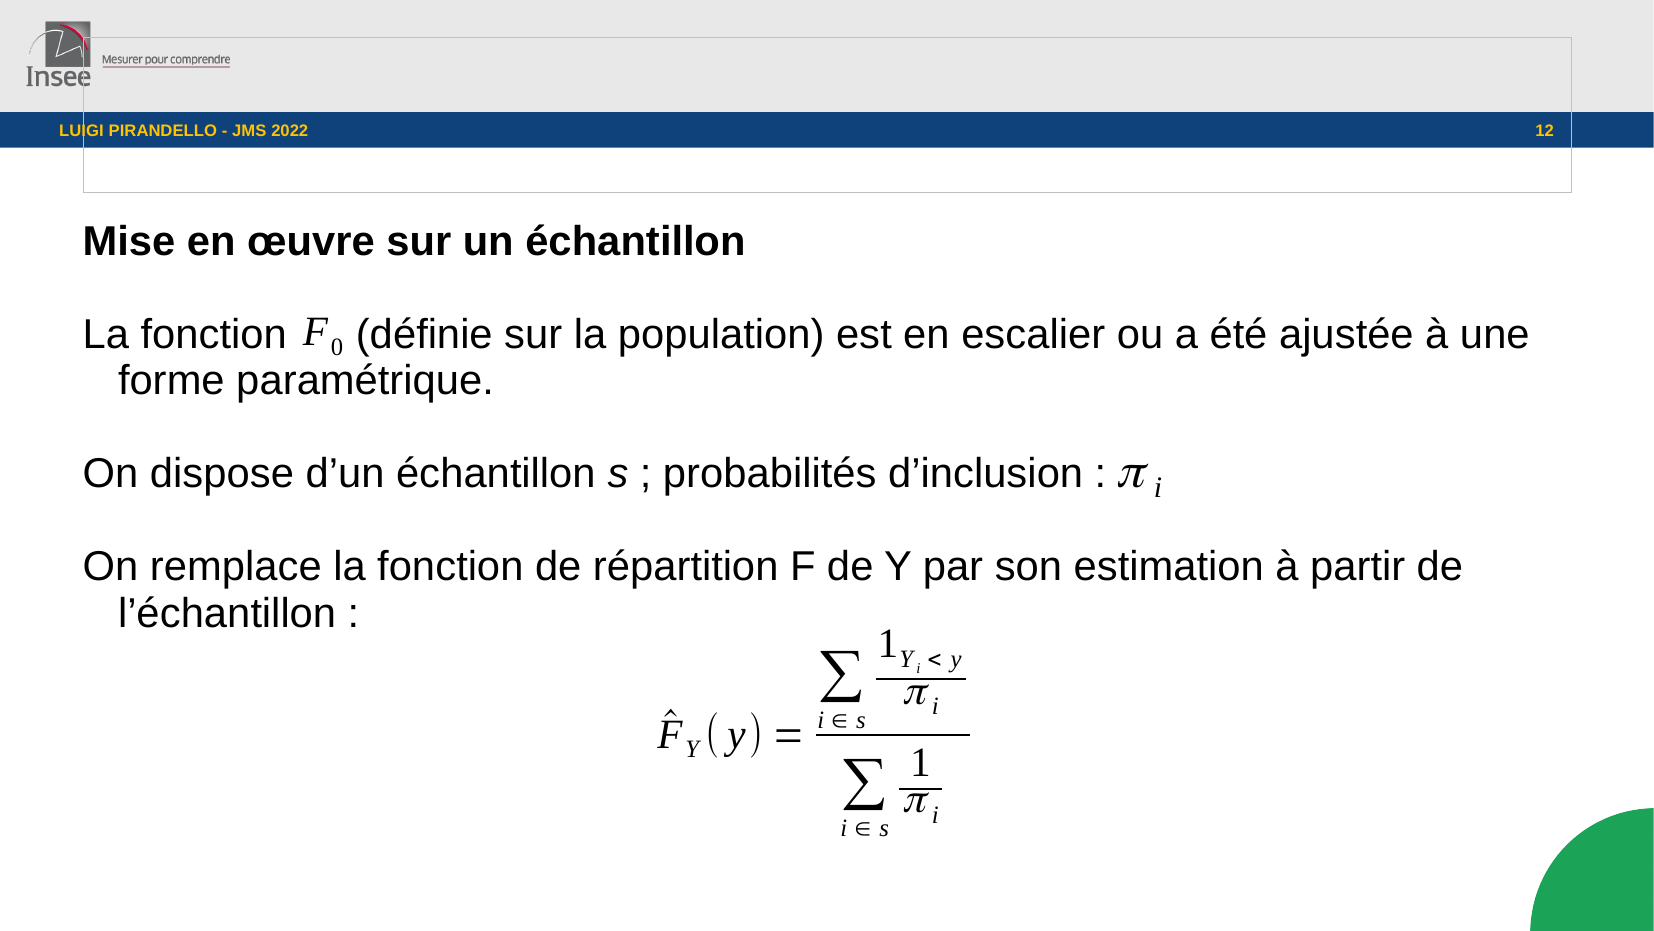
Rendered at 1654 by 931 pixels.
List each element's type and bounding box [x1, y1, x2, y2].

chart [295, 308, 351, 361]
chart [649, 620, 978, 843]
picture [23, 0, 230, 89]
chart [1110, 460, 1169, 505]
picture [84, 38, 230, 89]
picture [1530, 808, 1654, 931]
